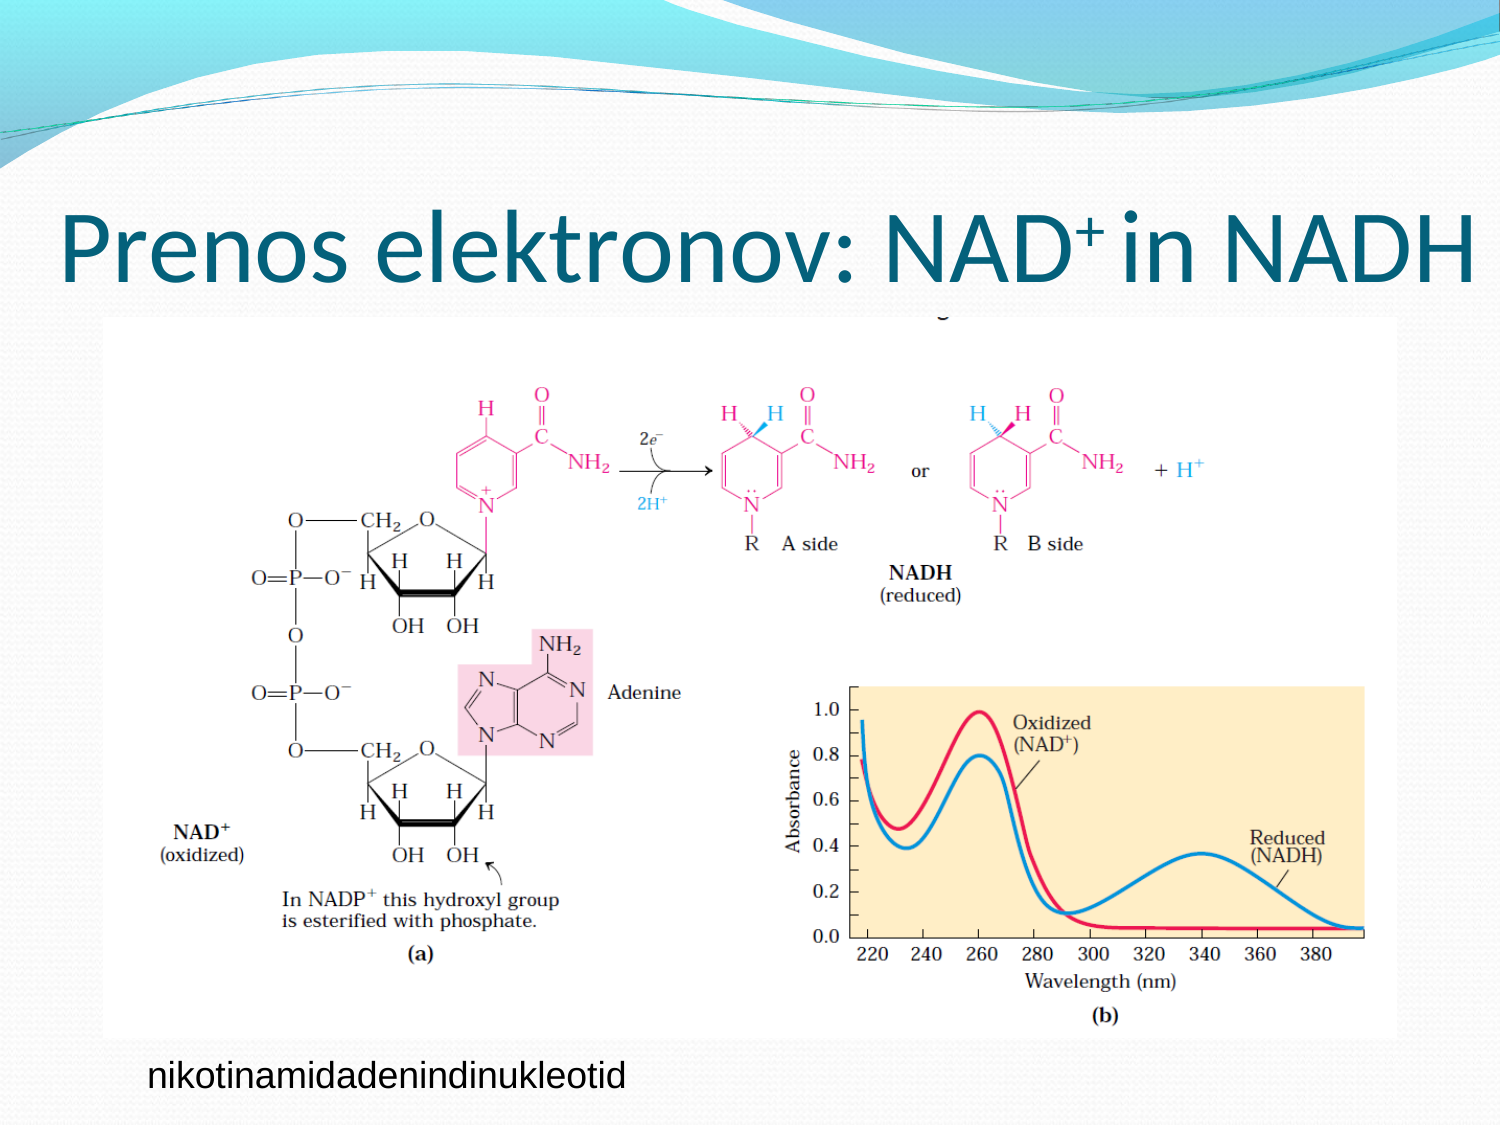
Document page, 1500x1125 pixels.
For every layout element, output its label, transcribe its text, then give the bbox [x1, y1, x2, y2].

text_box nikotinamidadenindinukleotid [132, 1042, 642, 1104]
title Prenos elektronov: NAD+ in NADH [58, 45, 1500, 304]
picture [0, 0, 1500, 1125]
text_box [103, 317, 1397, 1038]
